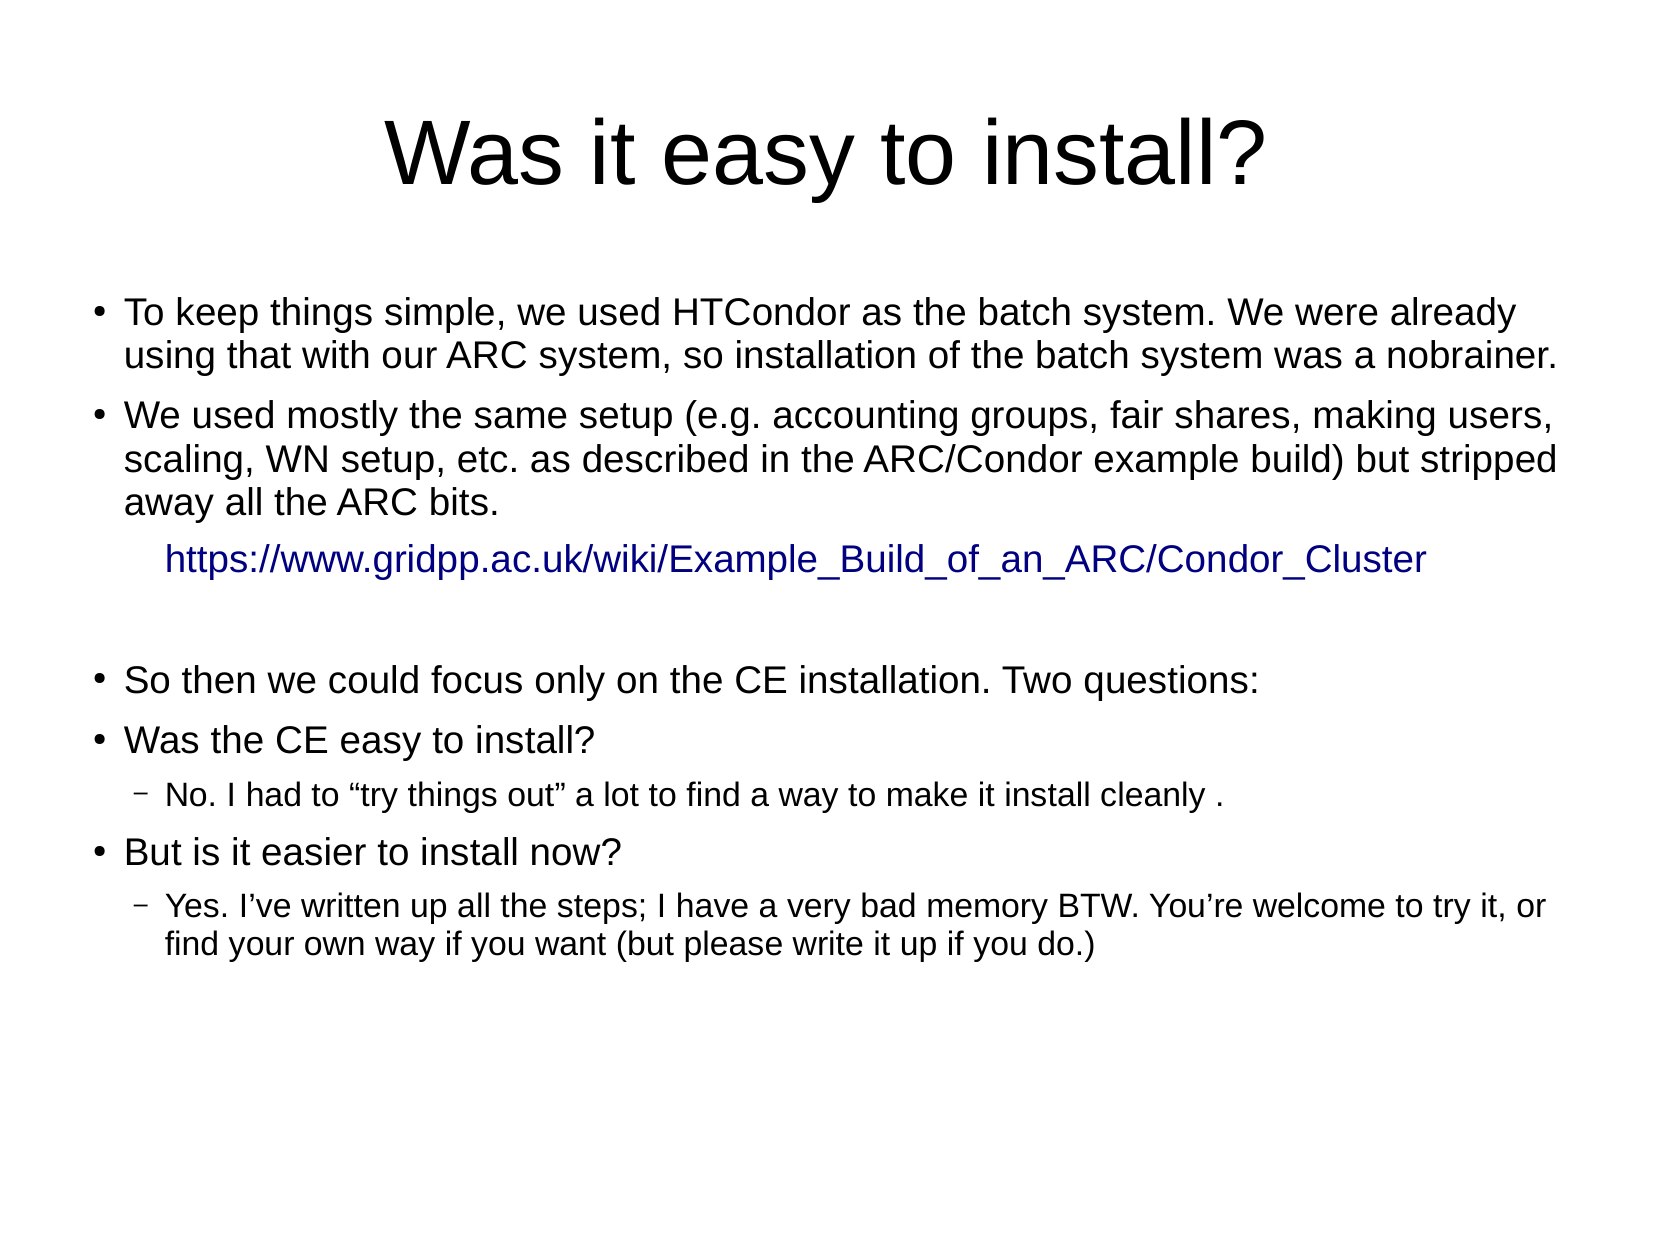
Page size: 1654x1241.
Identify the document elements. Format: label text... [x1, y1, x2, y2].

title Was it easy to install? [82, 49, 1571, 257]
list To keep things simple, we used HTCondor as the batch system. We were already using that with our ARC system, so installation of the batch system was a nobrainer. We used mostly the same setup (e.g. accounting groups, fair shares, making users, scaling, WN setup, etc. as described in the ARC/Condor example build) but stripped away all the ARC bits. https://www.gridpp.ac.uk/wiki/Example_Build_of_an_ARC/Condor_Cluster So then we could focus only on the CE installation. Two questions: Was the CE easy to install? No. I had to “try things out” a lot to find a way to make it install cleanly . But is it easier to install now? Yes. I’ve written up all the steps; I have a very bad memory BTW. You’re welcome to try it, or find your own way if you want (but please write it up if you do.) [82, 290, 1571, 1010]
